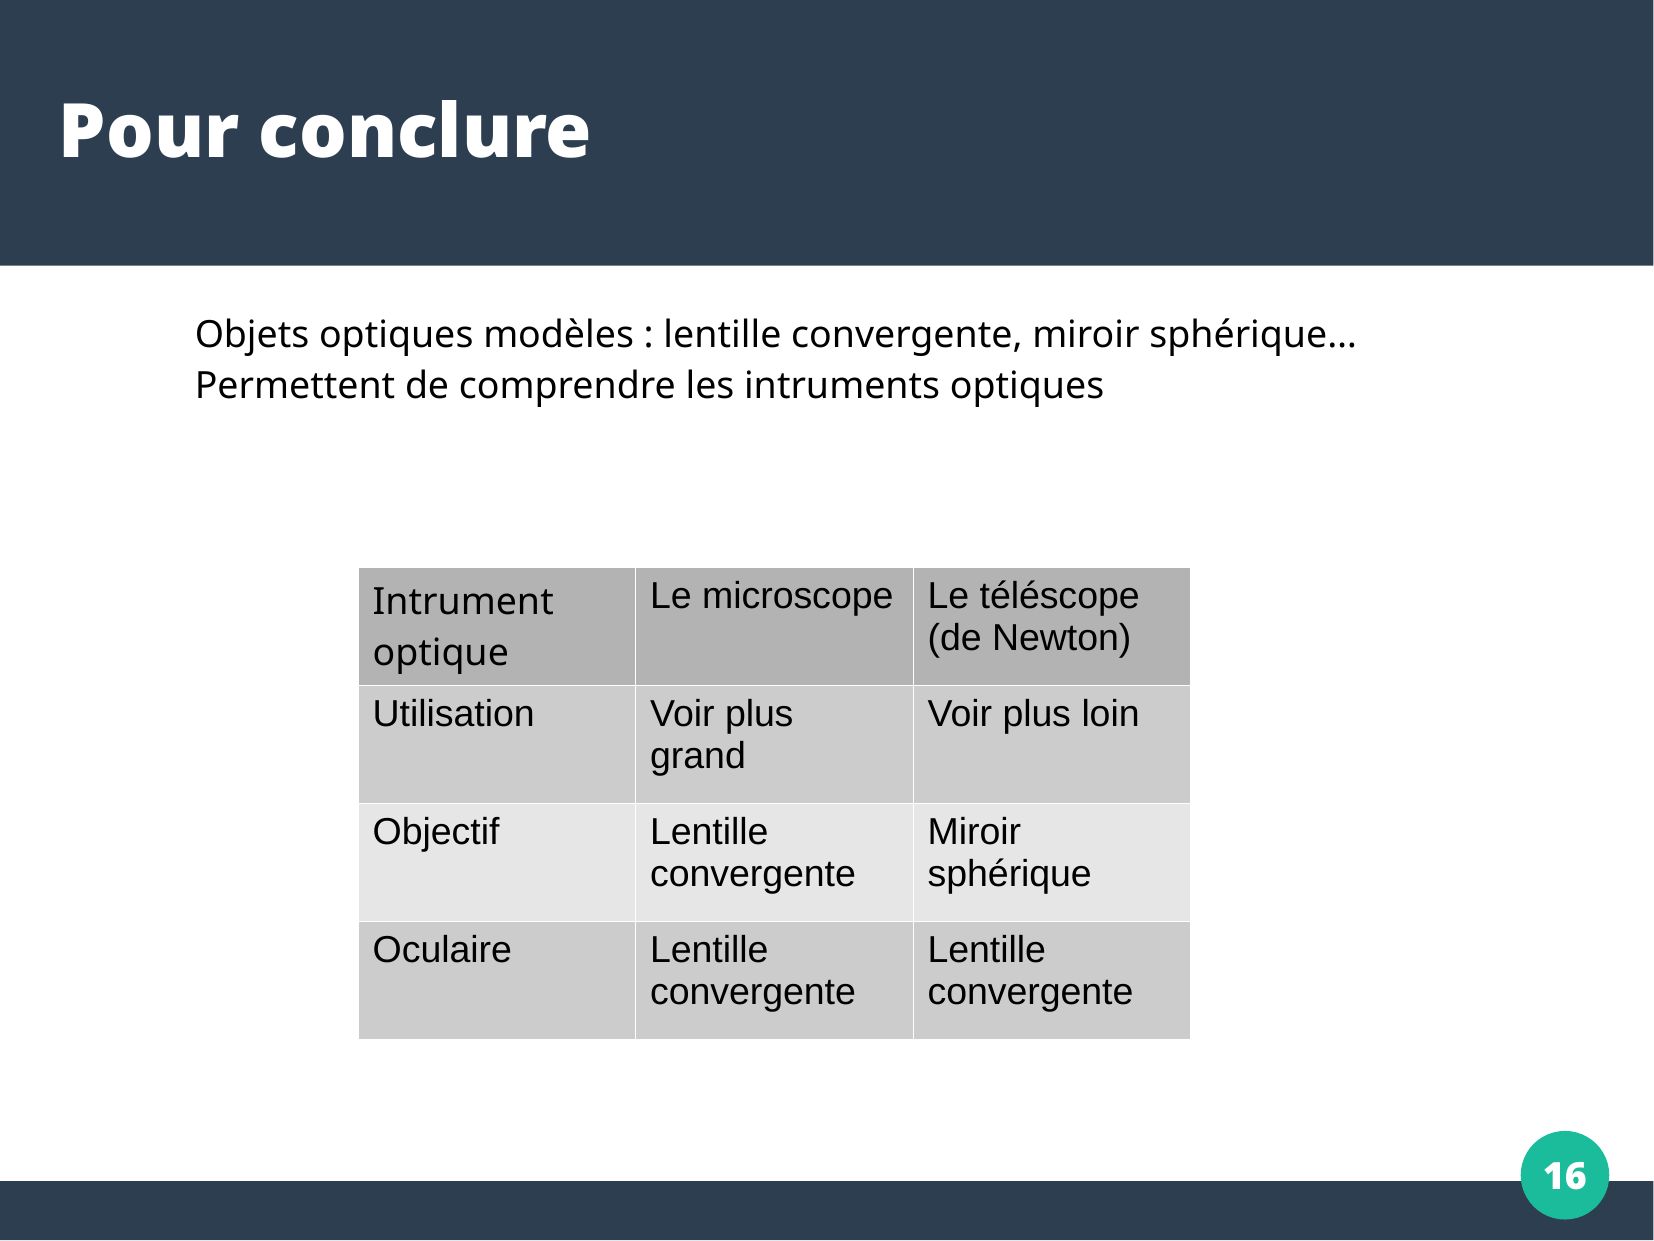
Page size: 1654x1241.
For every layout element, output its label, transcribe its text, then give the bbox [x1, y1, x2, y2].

text_box Objets optiques modèles : lentille convergente, miroir sphérique… Permettent de comprendre les intruments optiques [180, 300, 1396, 446]
title Pour conclure [59, 49, 1595, 207]
table_cell Lentille convergente [914, 922, 1190, 1039]
table_cell Lentille convergente [636, 804, 913, 921]
table_header Le téléscope (de Newton) [914, 568, 1190, 685]
table_cell Lentille convergente [636, 922, 913, 1039]
table_cell Voir plus loin [914, 686, 1190, 803]
table_cell Voir plus grand [636, 686, 913, 803]
table_header Le microscope [636, 568, 913, 685]
table_cell Oculaire [359, 922, 635, 1039]
table_cell Miroir sphérique [914, 804, 1190, 921]
table_header Intrument optique [359, 568, 635, 685]
table_cell Utilisation [359, 686, 635, 803]
table_cell Objectif [359, 804, 635, 921]
